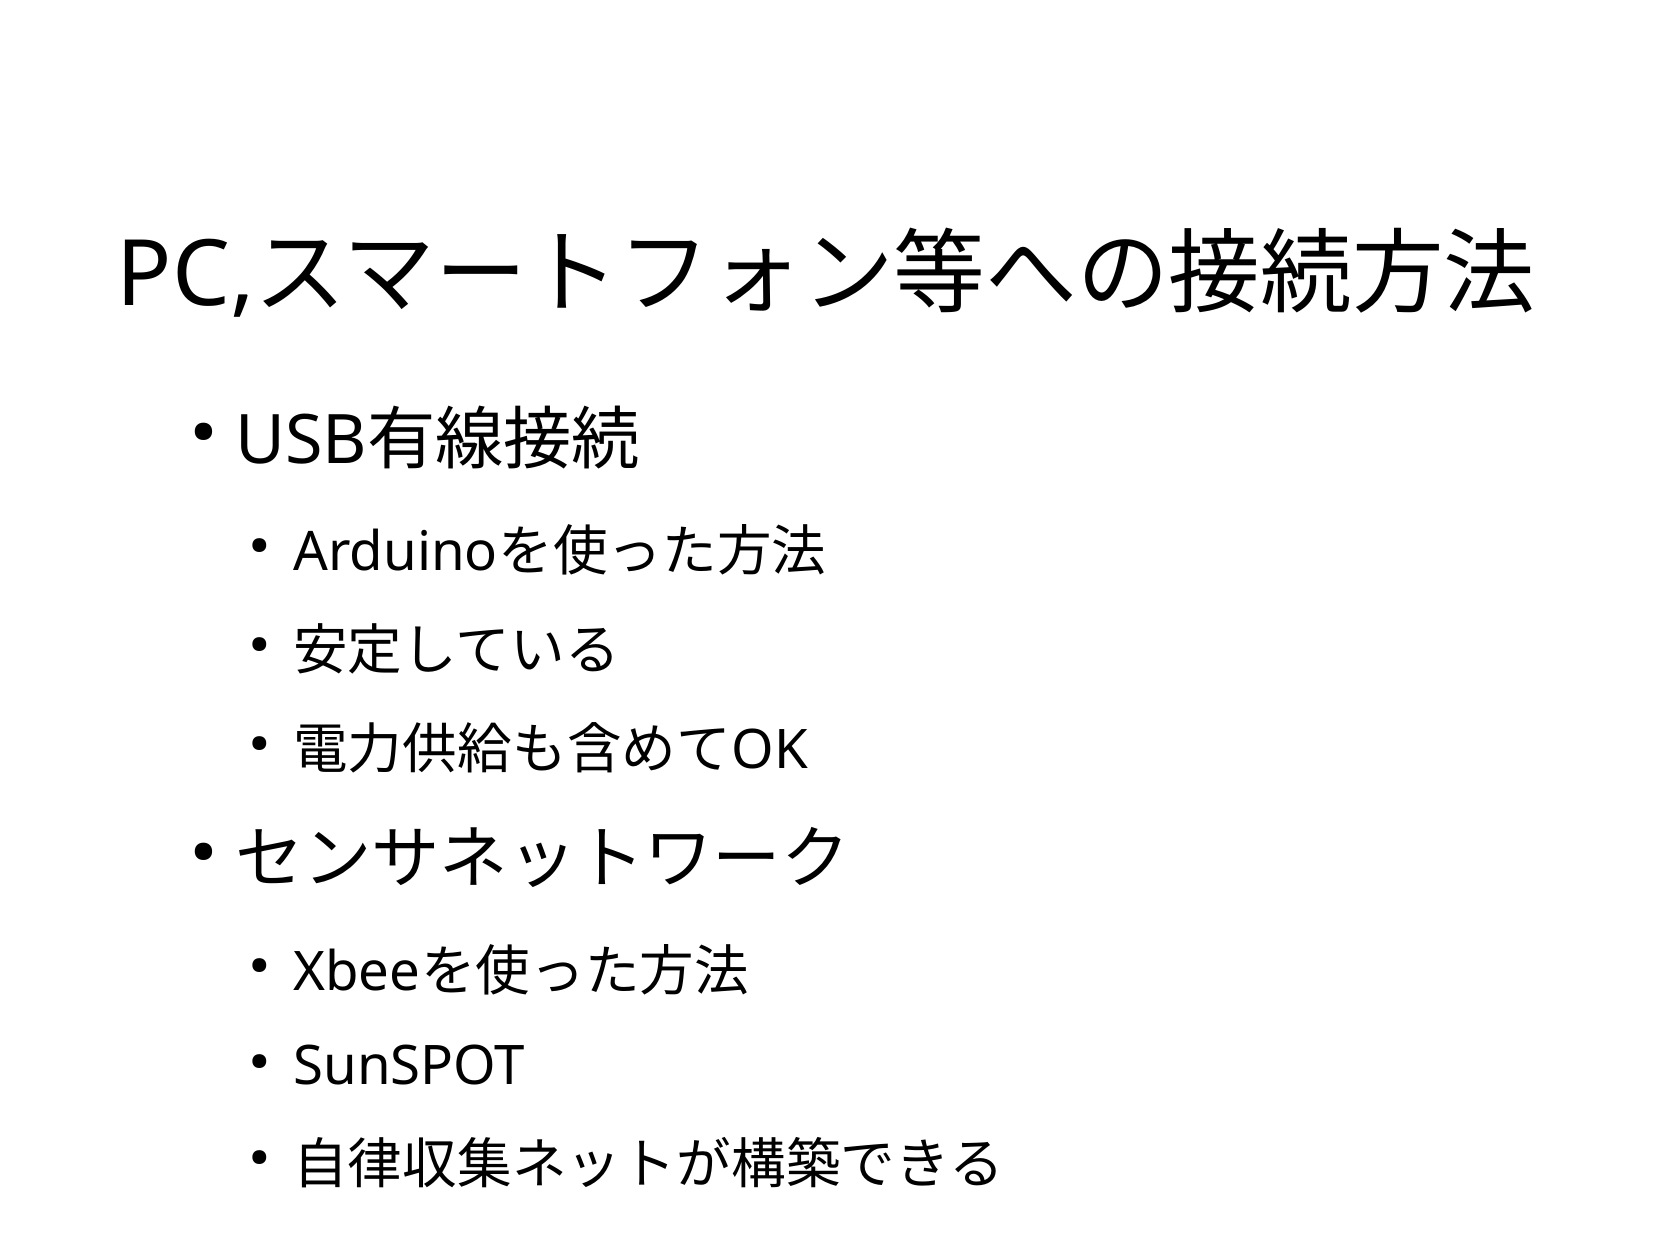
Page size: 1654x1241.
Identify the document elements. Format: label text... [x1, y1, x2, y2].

title PC,スマートフォン等への接続方法 [82, 161, 1571, 369]
list USB有線接続 Arduinoを使った方法 安定している 電力供給も含めてOK センサネットワーク Xbeeを使った方法 SunSPOT 自律収集ネットが構築できる [177, 383, 1571, 1203]
